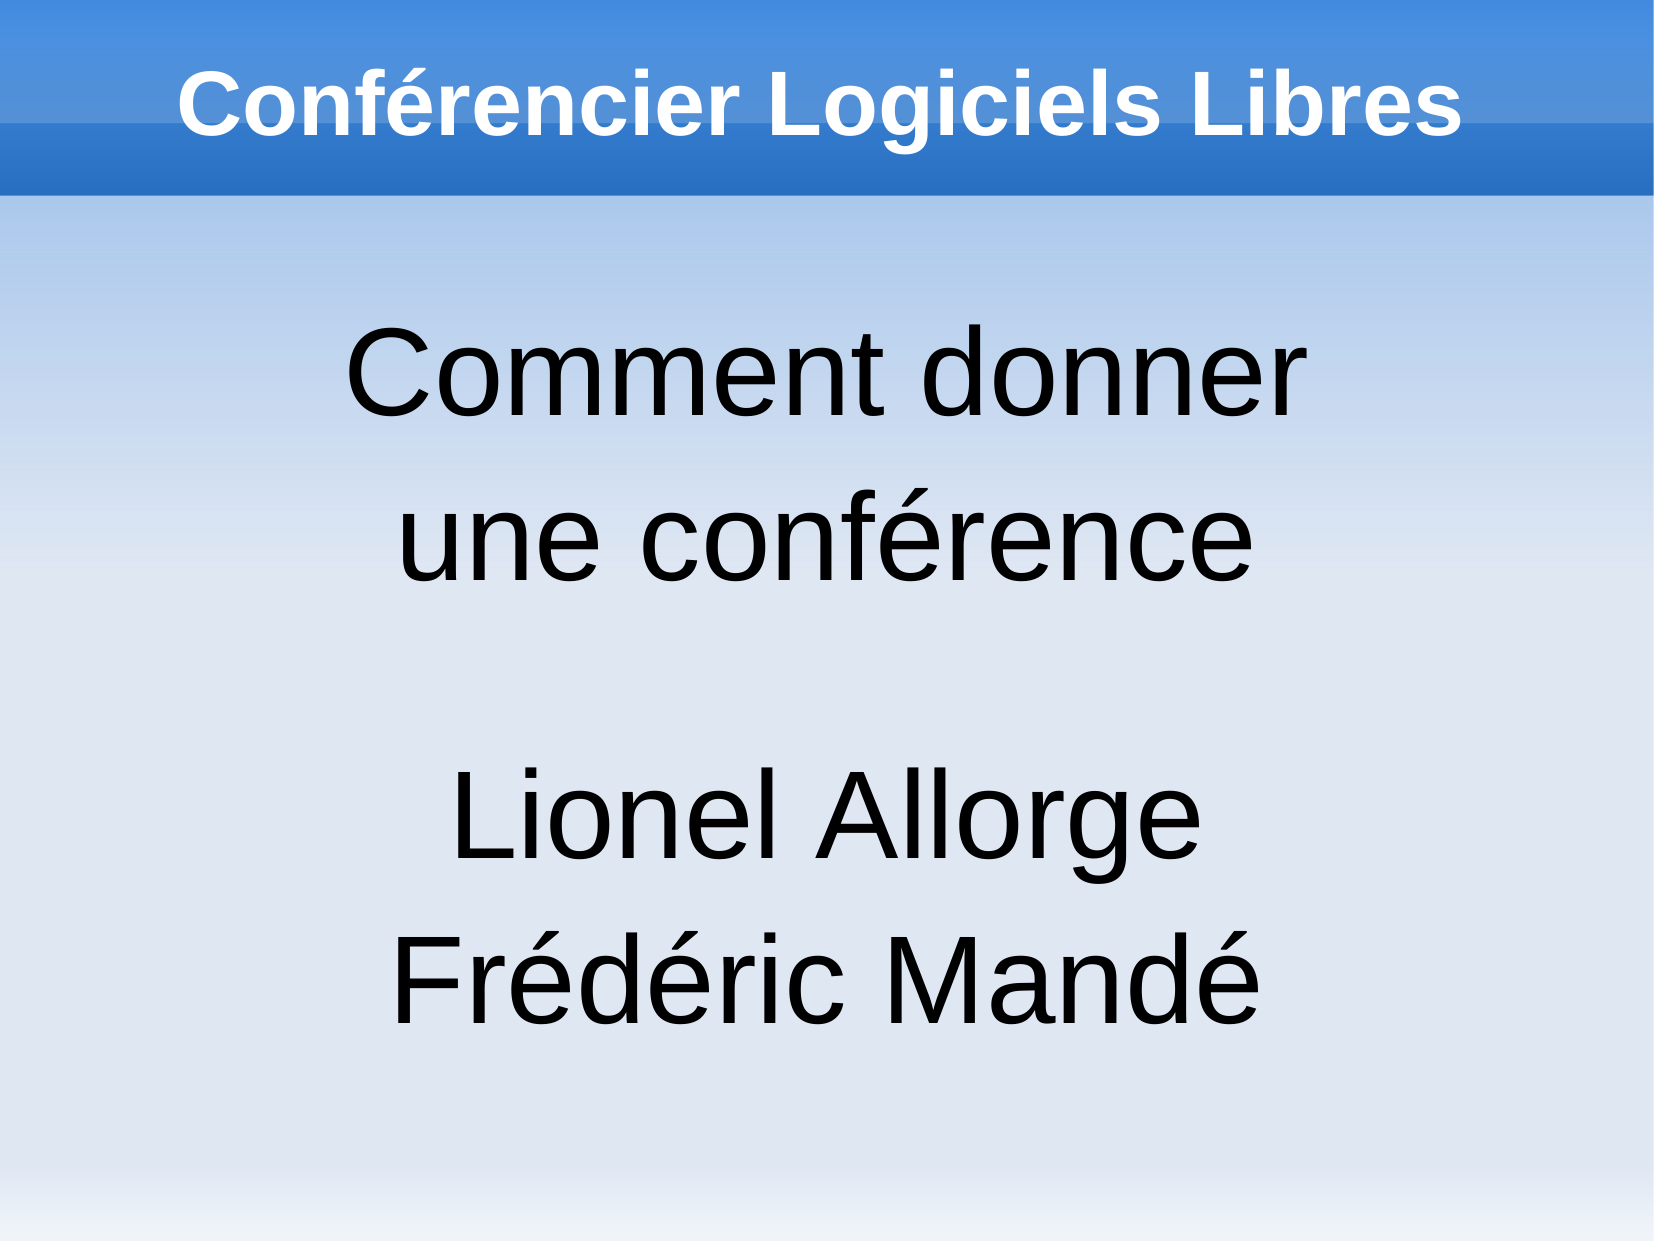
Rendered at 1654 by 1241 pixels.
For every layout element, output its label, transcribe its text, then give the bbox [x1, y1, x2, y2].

text_box Comment donner une conférence [328, 295, 1325, 645]
title Conférencier Logiciels Libres [76, 0, 1565, 208]
picture [0, 0, 1654, 1241]
text_box Lionel Allorge Frédéric Mandé [374, 738, 1280, 1088]
